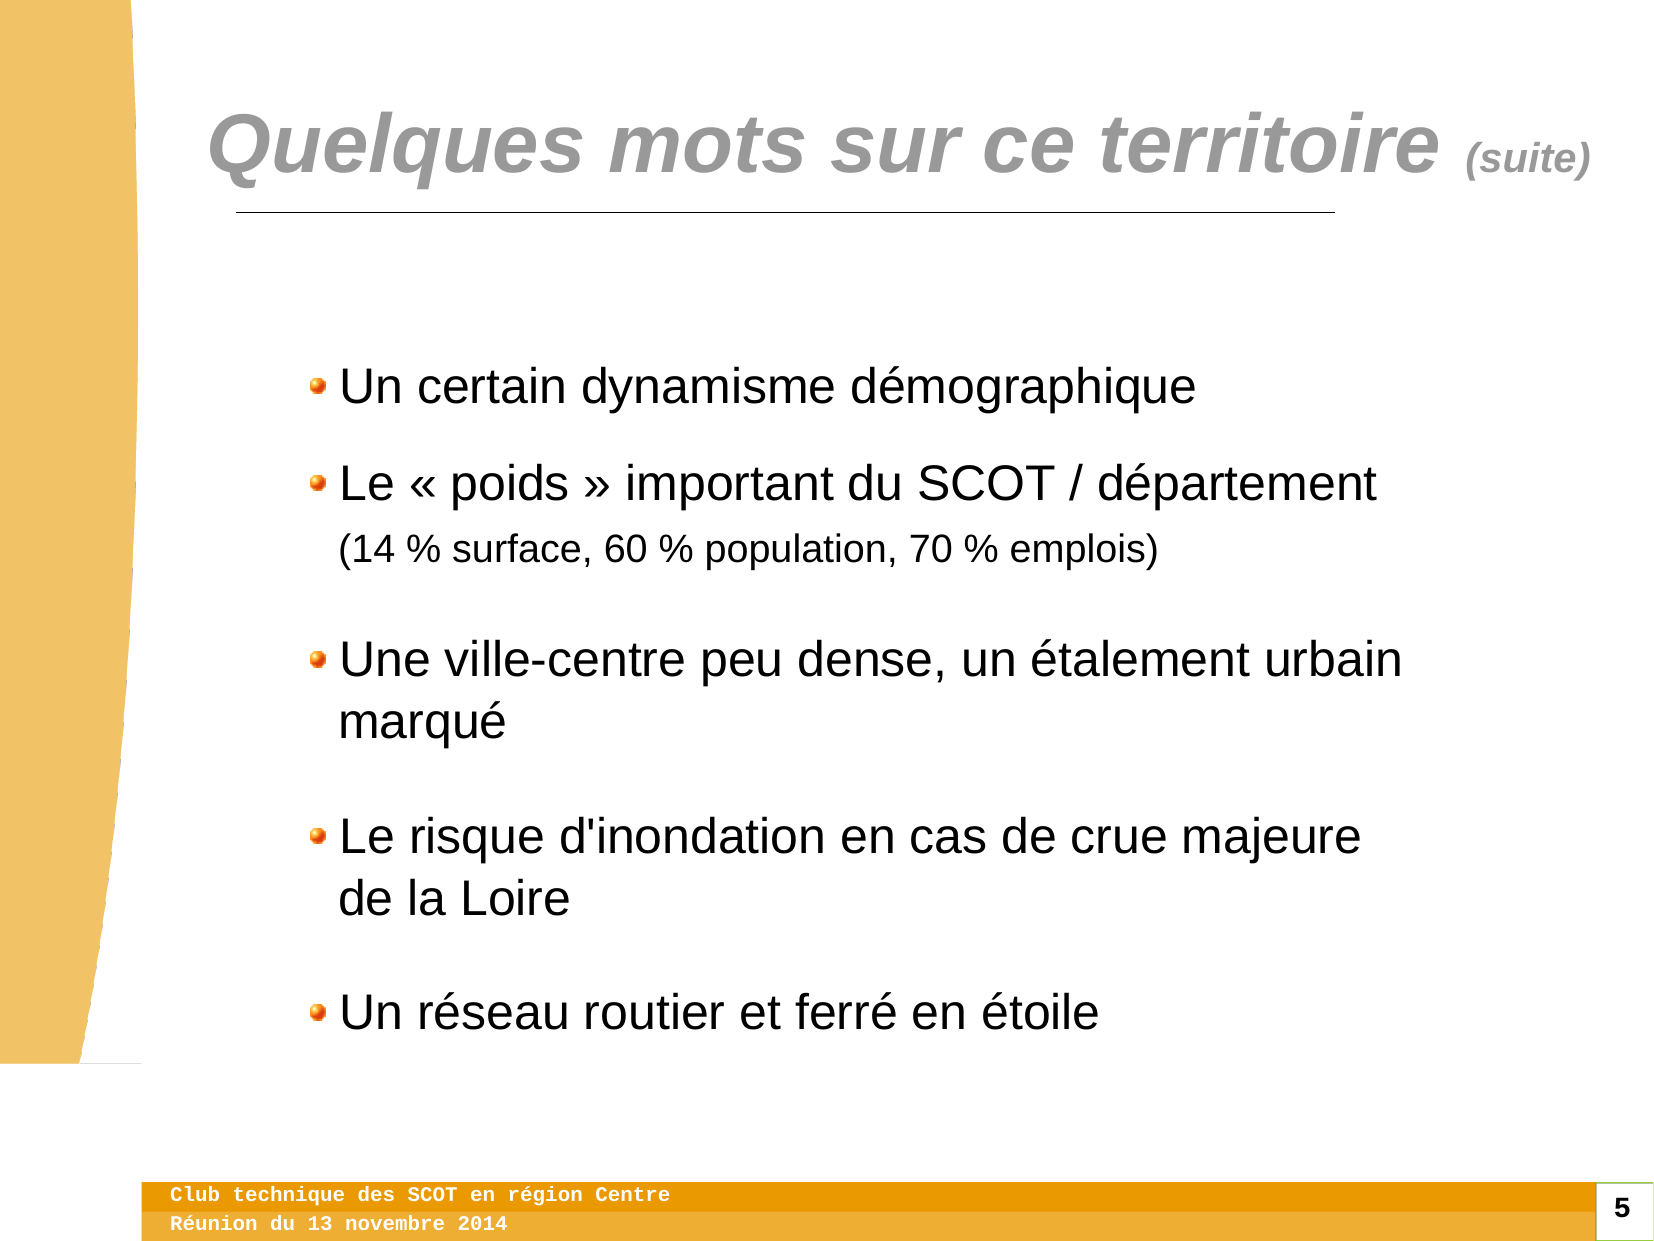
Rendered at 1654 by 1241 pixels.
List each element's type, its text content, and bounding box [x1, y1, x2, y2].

title Quelques mots sur ce territoire (suite) [206, 69, 1595, 218]
text_box Un certain dynamisme démographique Le « poids » important du SCOT / département (14 % surface, 60 % population, 70 % emplois) Une ville-centre peu dense, un étalement urbain marqué Le risque d'inondation en cas de crue majeure de la Loire Un réseau routier et ferré en étoile [236, 295, 1506, 1048]
picture [0, 0, 1654, 1241]
list [206, 236, 1595, 1064]
